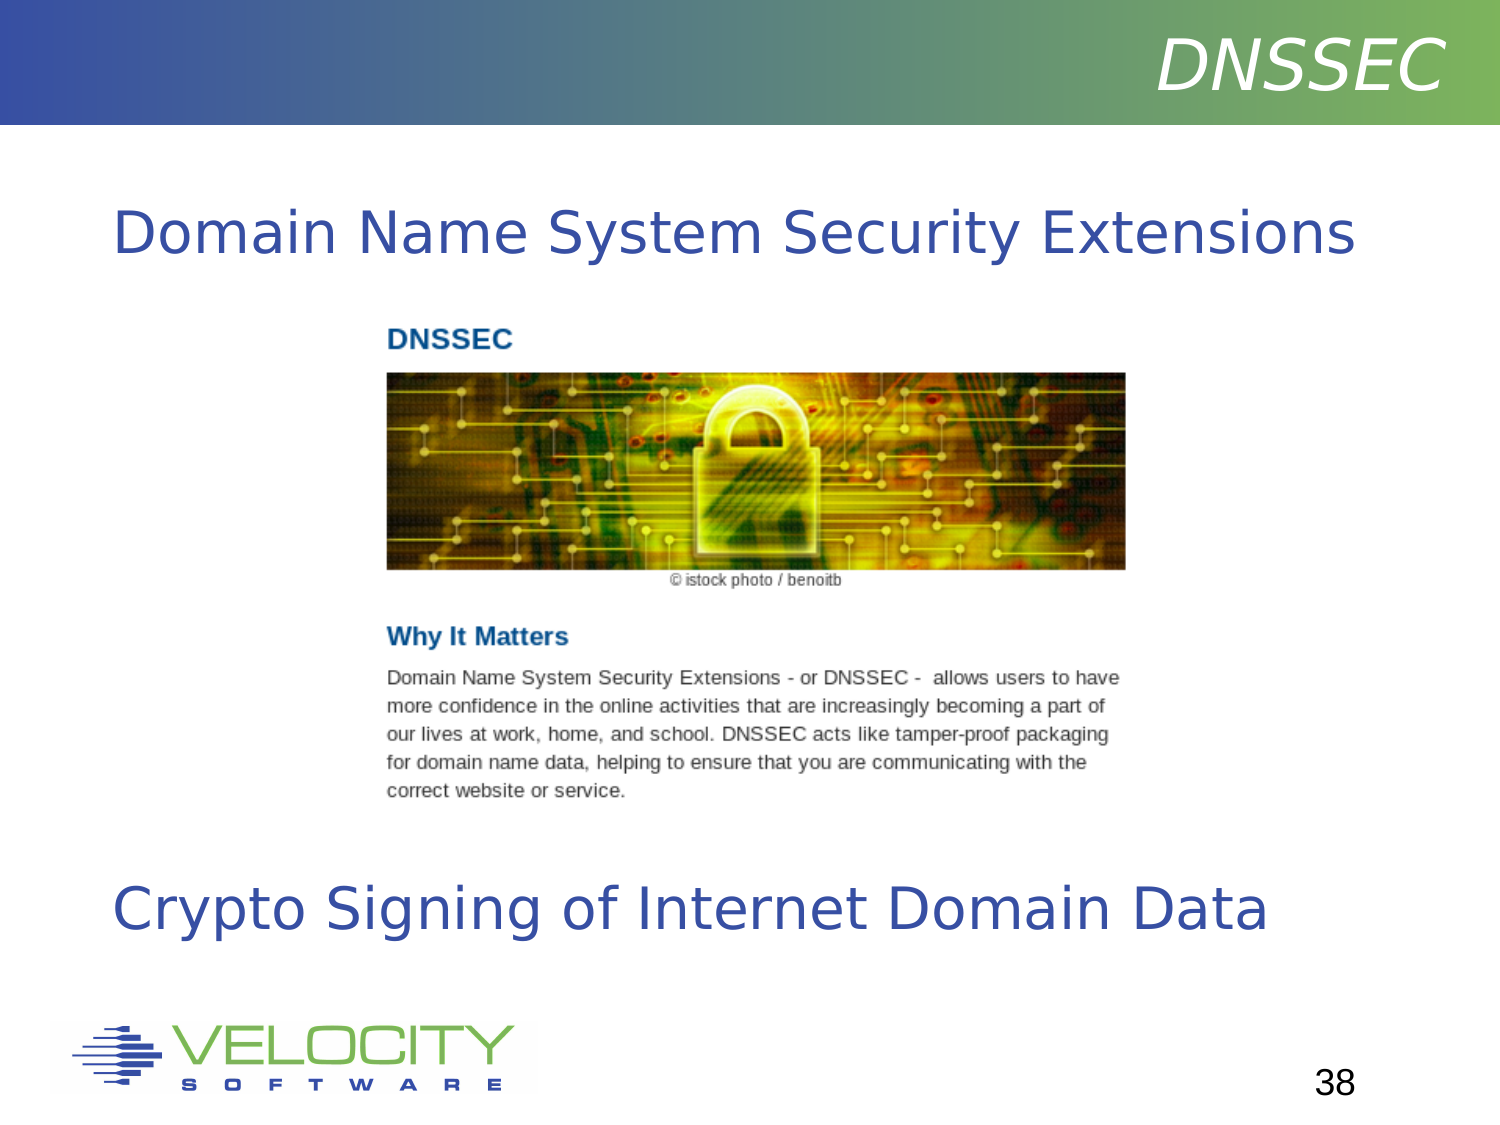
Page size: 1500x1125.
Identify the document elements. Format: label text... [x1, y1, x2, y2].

list Domain Name System Security Extensions Crypto Signing of Internet Domain Data [70, 187, 1438, 988]
picture [373, 318, 1140, 810]
title DNSSEC [62, 12, 1463, 113]
picture [50, 1021, 538, 1094]
